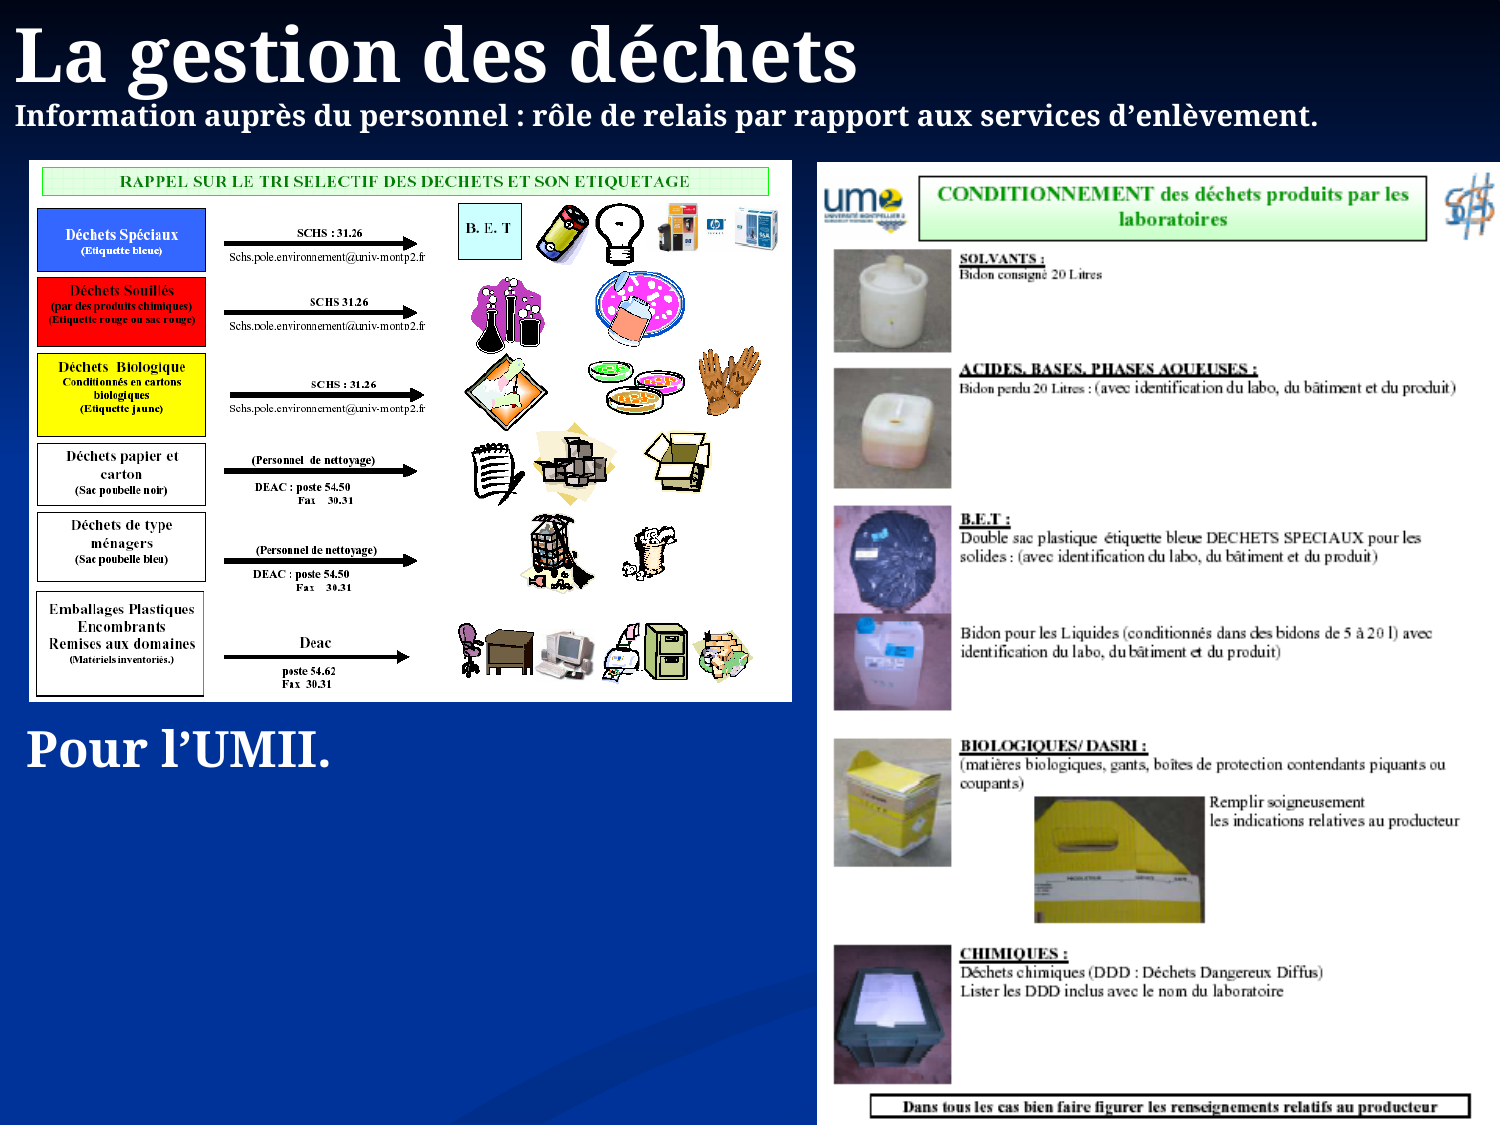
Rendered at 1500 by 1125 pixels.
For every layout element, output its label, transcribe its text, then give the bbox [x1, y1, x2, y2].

picture [817, 162, 1500, 1125]
text_box La gestion des déchets Information auprès du personnel : rôle de relais par rapport aux services d’enlèvement. [0, 0, 1500, 141]
text_box Pour l’UMII. [11, 709, 348, 786]
picture [29, 160, 792, 702]
